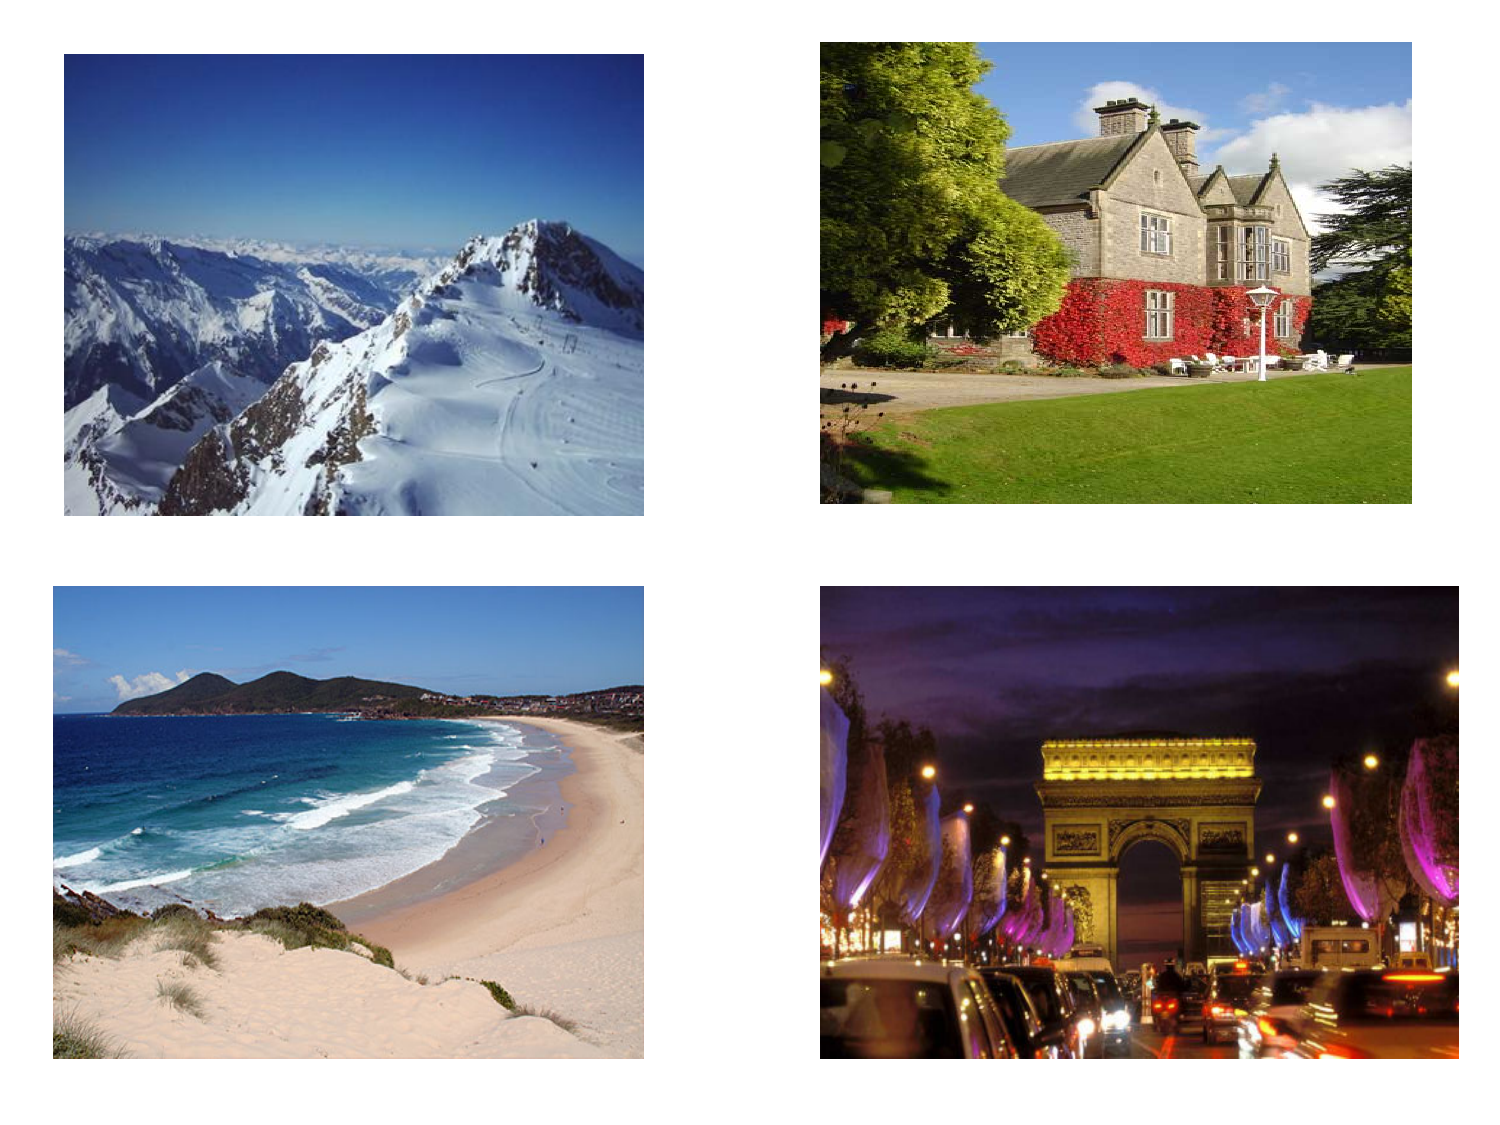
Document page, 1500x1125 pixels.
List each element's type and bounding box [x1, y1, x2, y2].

picture [64, 54, 644, 516]
picture [820, 586, 1459, 1059]
picture [53, 586, 644, 1059]
picture [820, 42, 1412, 504]
